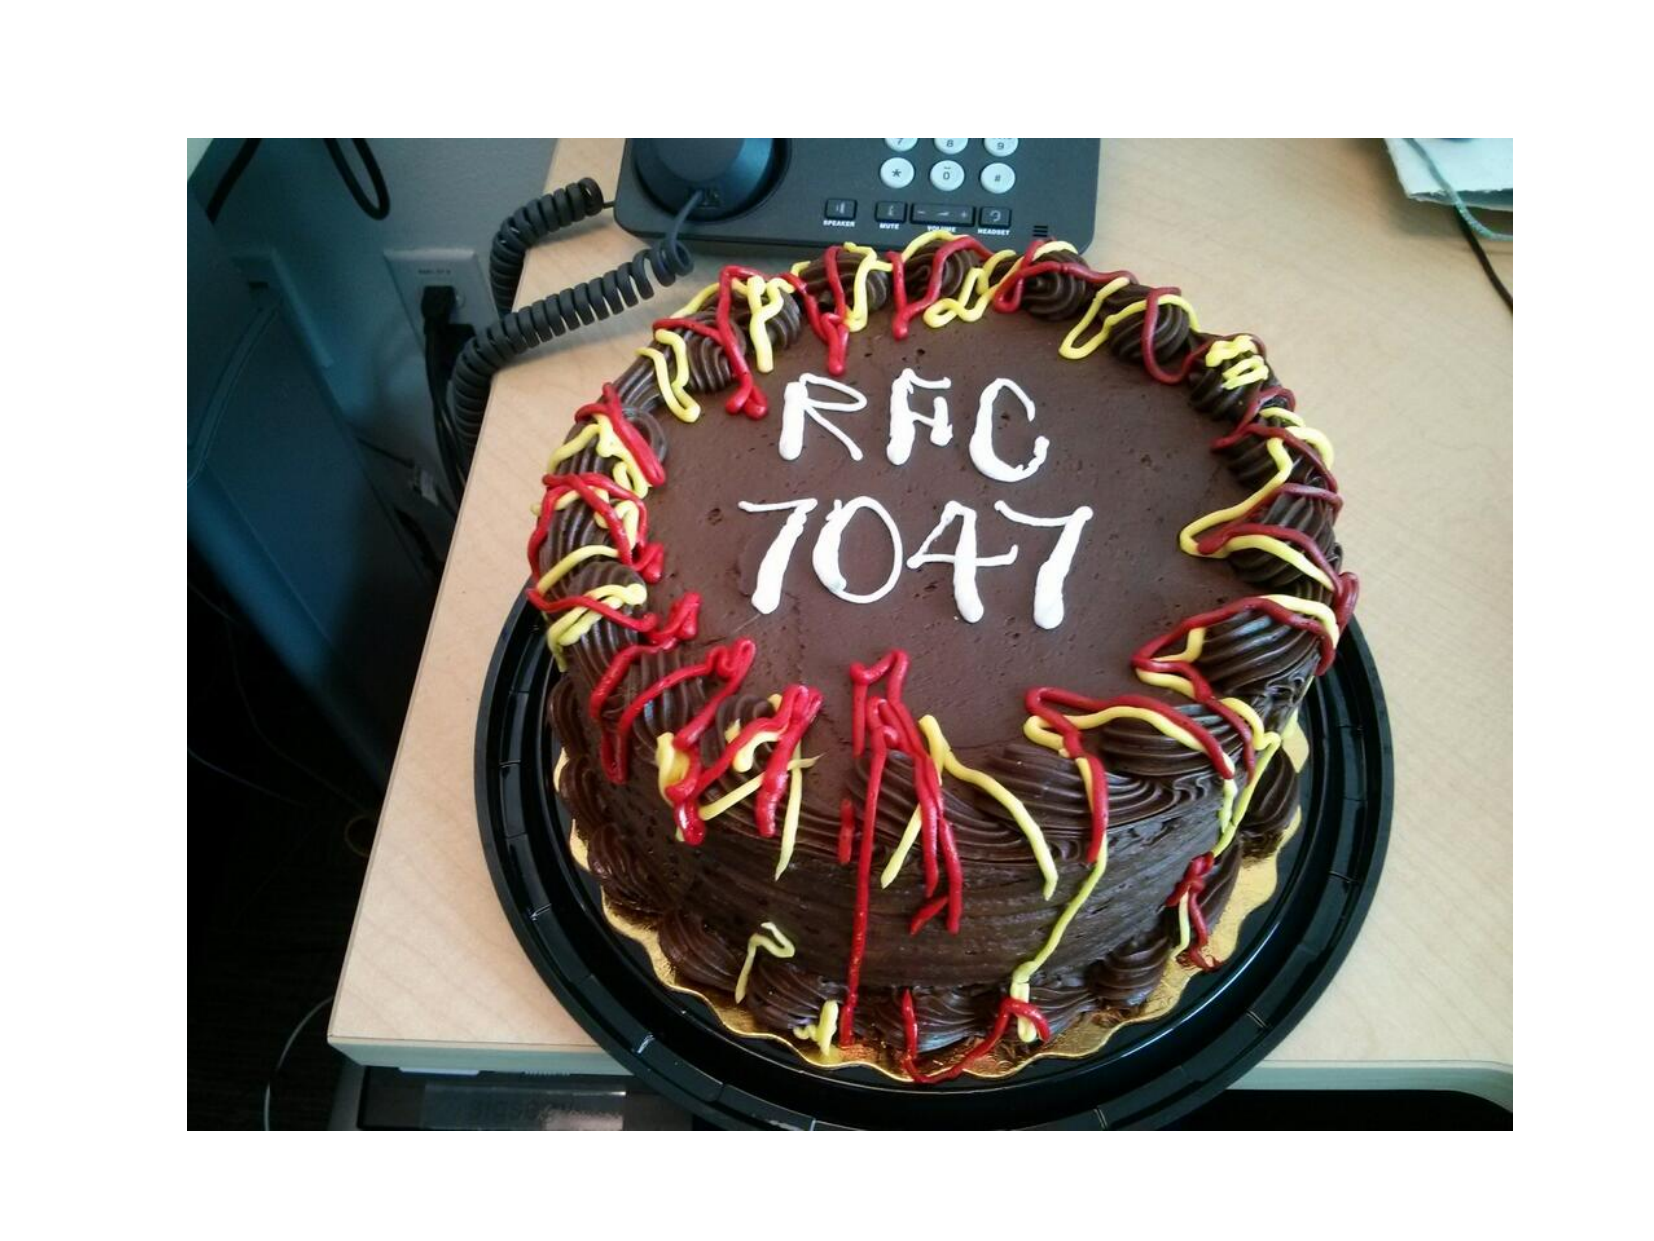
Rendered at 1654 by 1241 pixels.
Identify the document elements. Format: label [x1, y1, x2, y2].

picture [187, 138, 1513, 1131]
